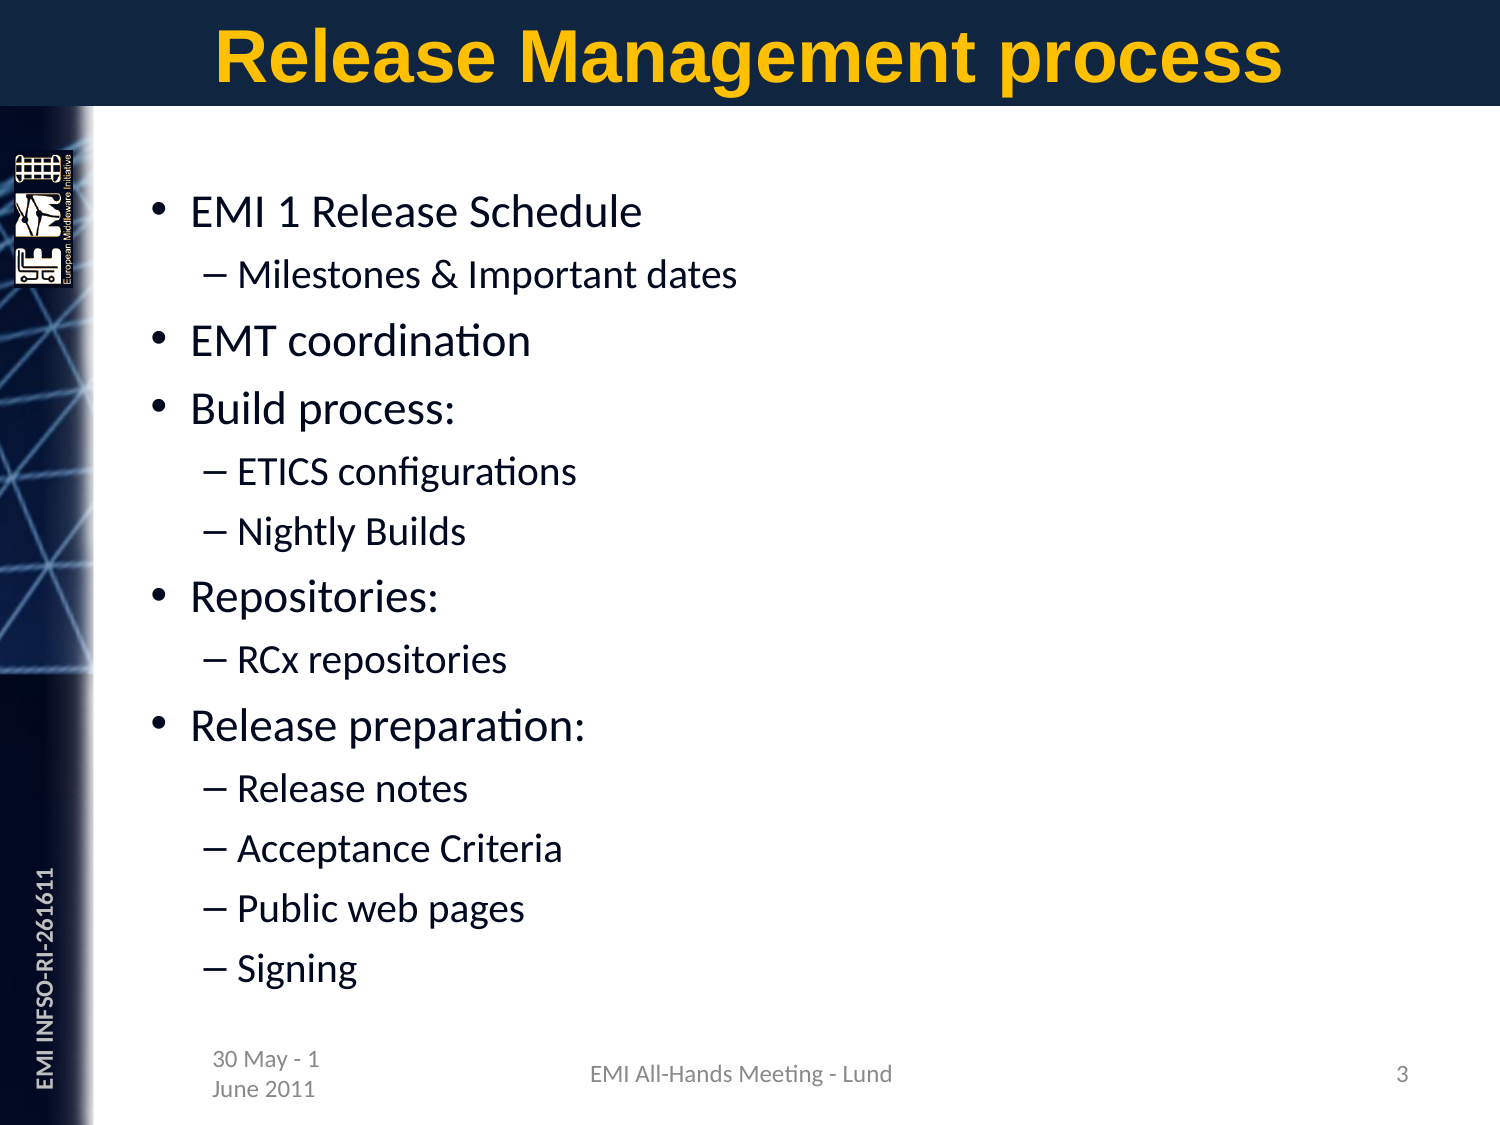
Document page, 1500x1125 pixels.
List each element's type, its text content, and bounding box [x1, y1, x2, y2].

title Release Management process [0, 0, 1500, 106]
list EMI 1 Release Schedule Milestones & Important dates EMT coordination Build process: ETICS configurations Nightly Builds Repositories: RCx repositories Release preparation: Release notes Acceptance Criteria Public web pages Signing [135, 172, 1425, 1005]
text_box <number> [1354, 1042, 1424, 1103]
text_box 30 May - 1 June 2011 [197, 1042, 369, 1103]
picture [0, 106, 105, 1125]
text_box EMI All-Hands Meeting - Lund [380, 1042, 1103, 1103]
